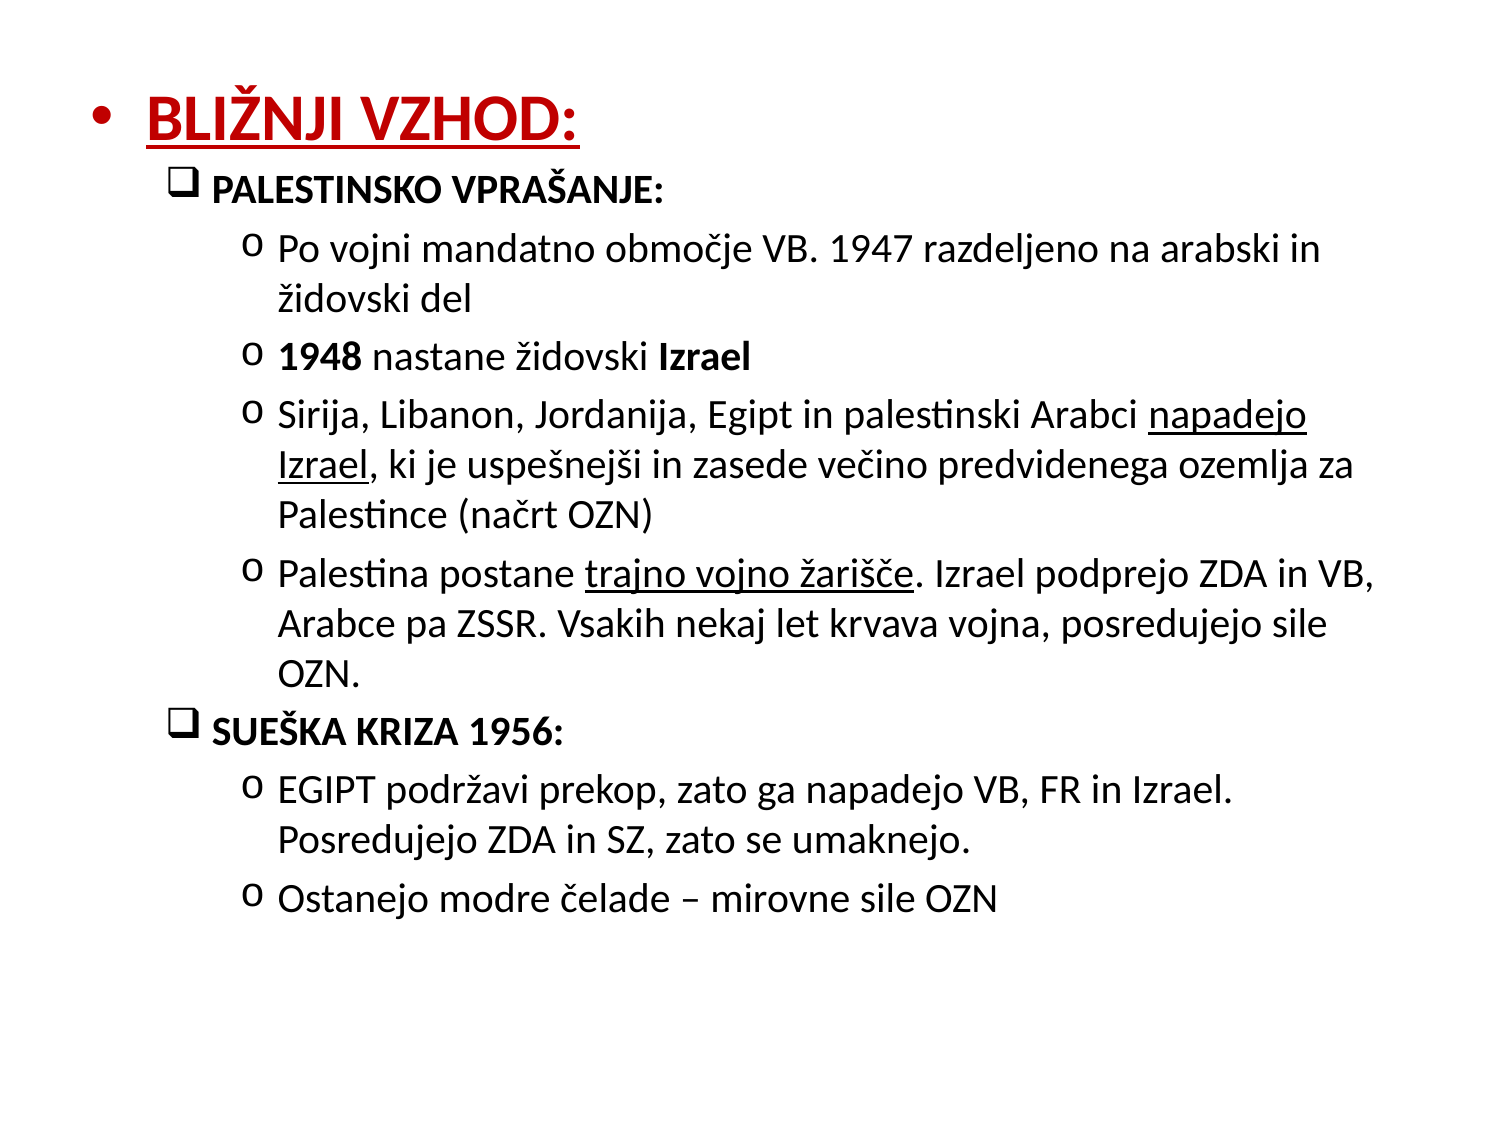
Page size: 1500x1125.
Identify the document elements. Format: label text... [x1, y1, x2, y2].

list BLIŽNJI VZHOD: PALESTINSKO VPRAŠANJE: Po vojni mandatno območje VB. 1947 razdeljeno na arabski in židovski del 1948 nastane židovski Izrael Sirija, Libanon, Jordanija, Egipt in palestinski Arabci napadejo Izrael, ki je uspešnejši in zasede večino predvidenega ozemlja za Palestince (načrt OZN) Palestina postane trajno vojno žarišče. Izrael podprejo ZDA in VB, Arabce pa ZSSR. Vsakih nekaj let krvava vojna, posredujejo sile OZN. SUEŠKA KRIZA 1956: EGIPT podržavi prekop, zato ga napadejo VB, FR in Izrael. Posredujejo ZDA in SZ, zato se umaknejo. Ostanejo modre čelade – mirovne sile OZN [75, 66, 1425, 1067]
